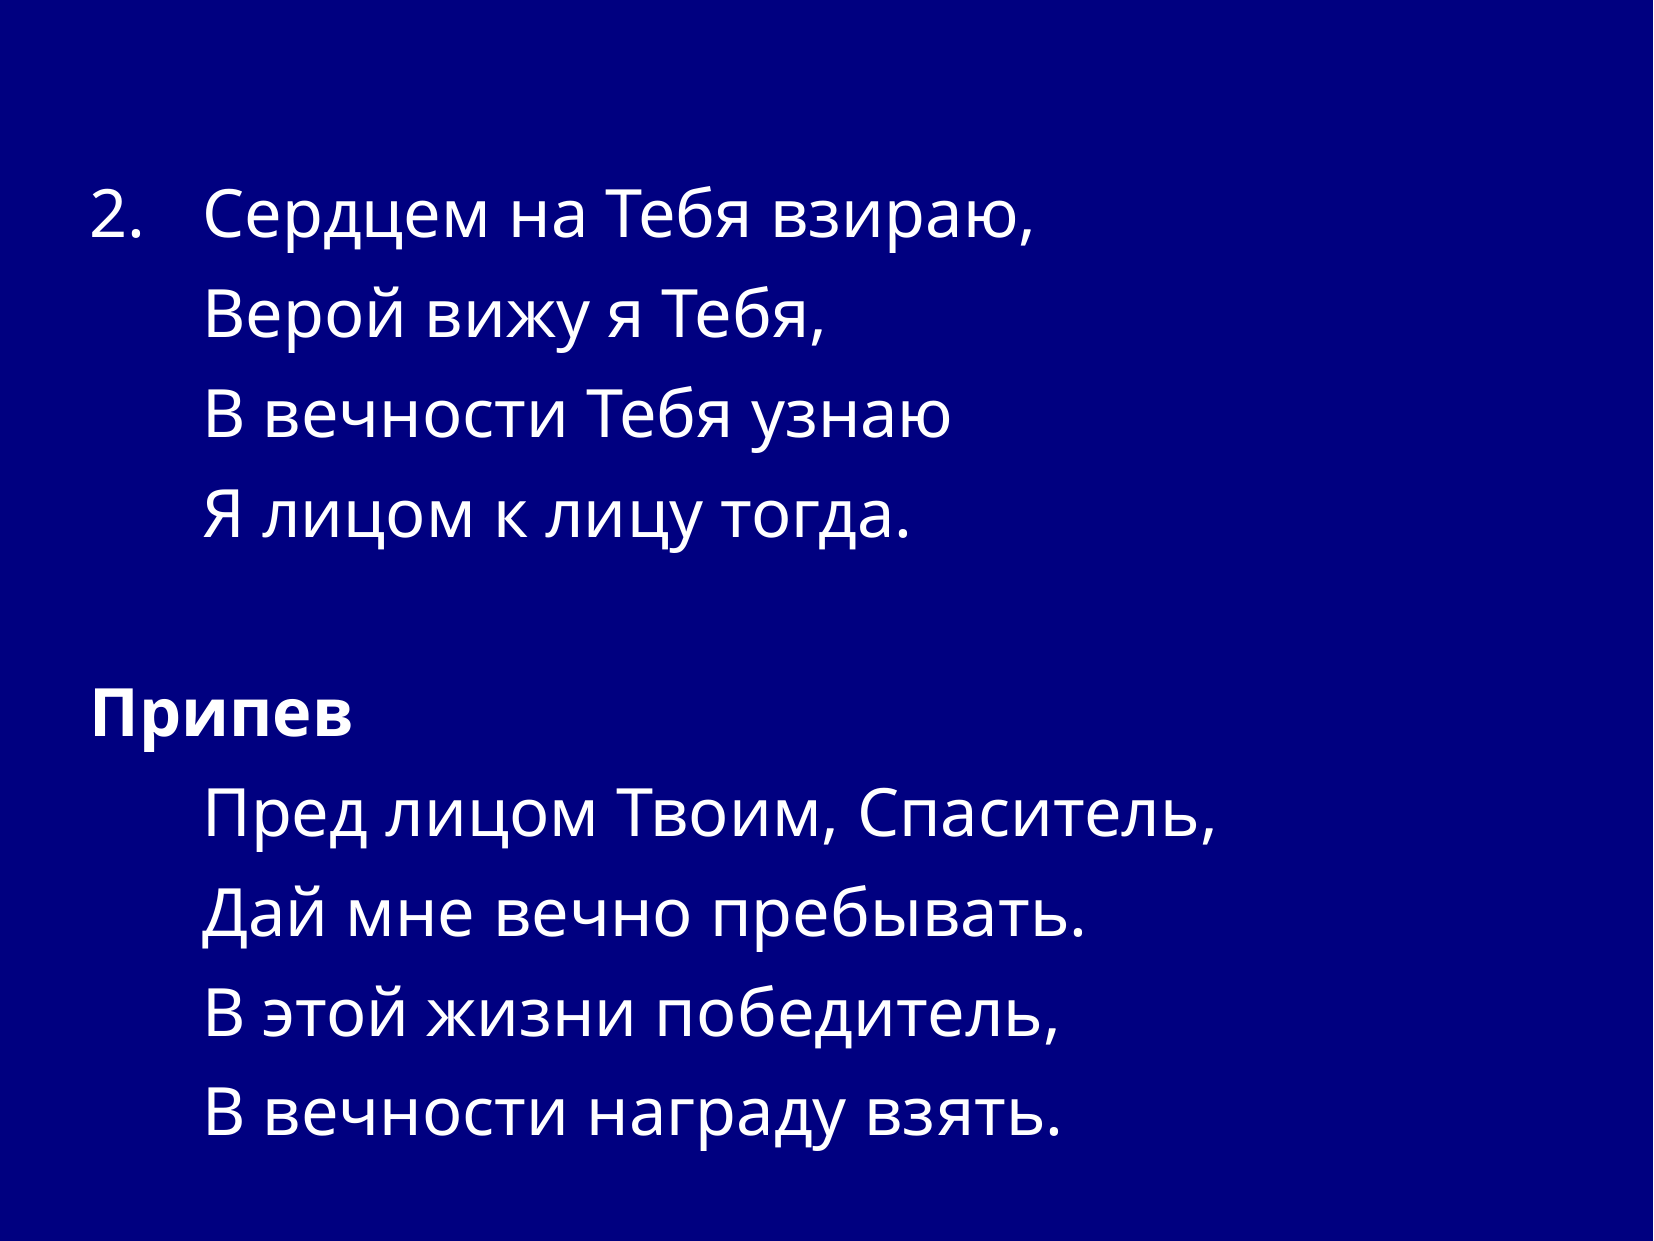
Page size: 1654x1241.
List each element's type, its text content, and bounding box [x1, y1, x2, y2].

text_box 2. Сердцем на Тебя взираю, Верой вижу я Тебя, В вечности Тебя узнаю Я лицом к лицу тогда. Припев Пред лицом Твоим, Спаситель, Дай мне вечно пребывать. В этой жизни победитель, В вечности награду взять. [75, 150, 1576, 1163]
